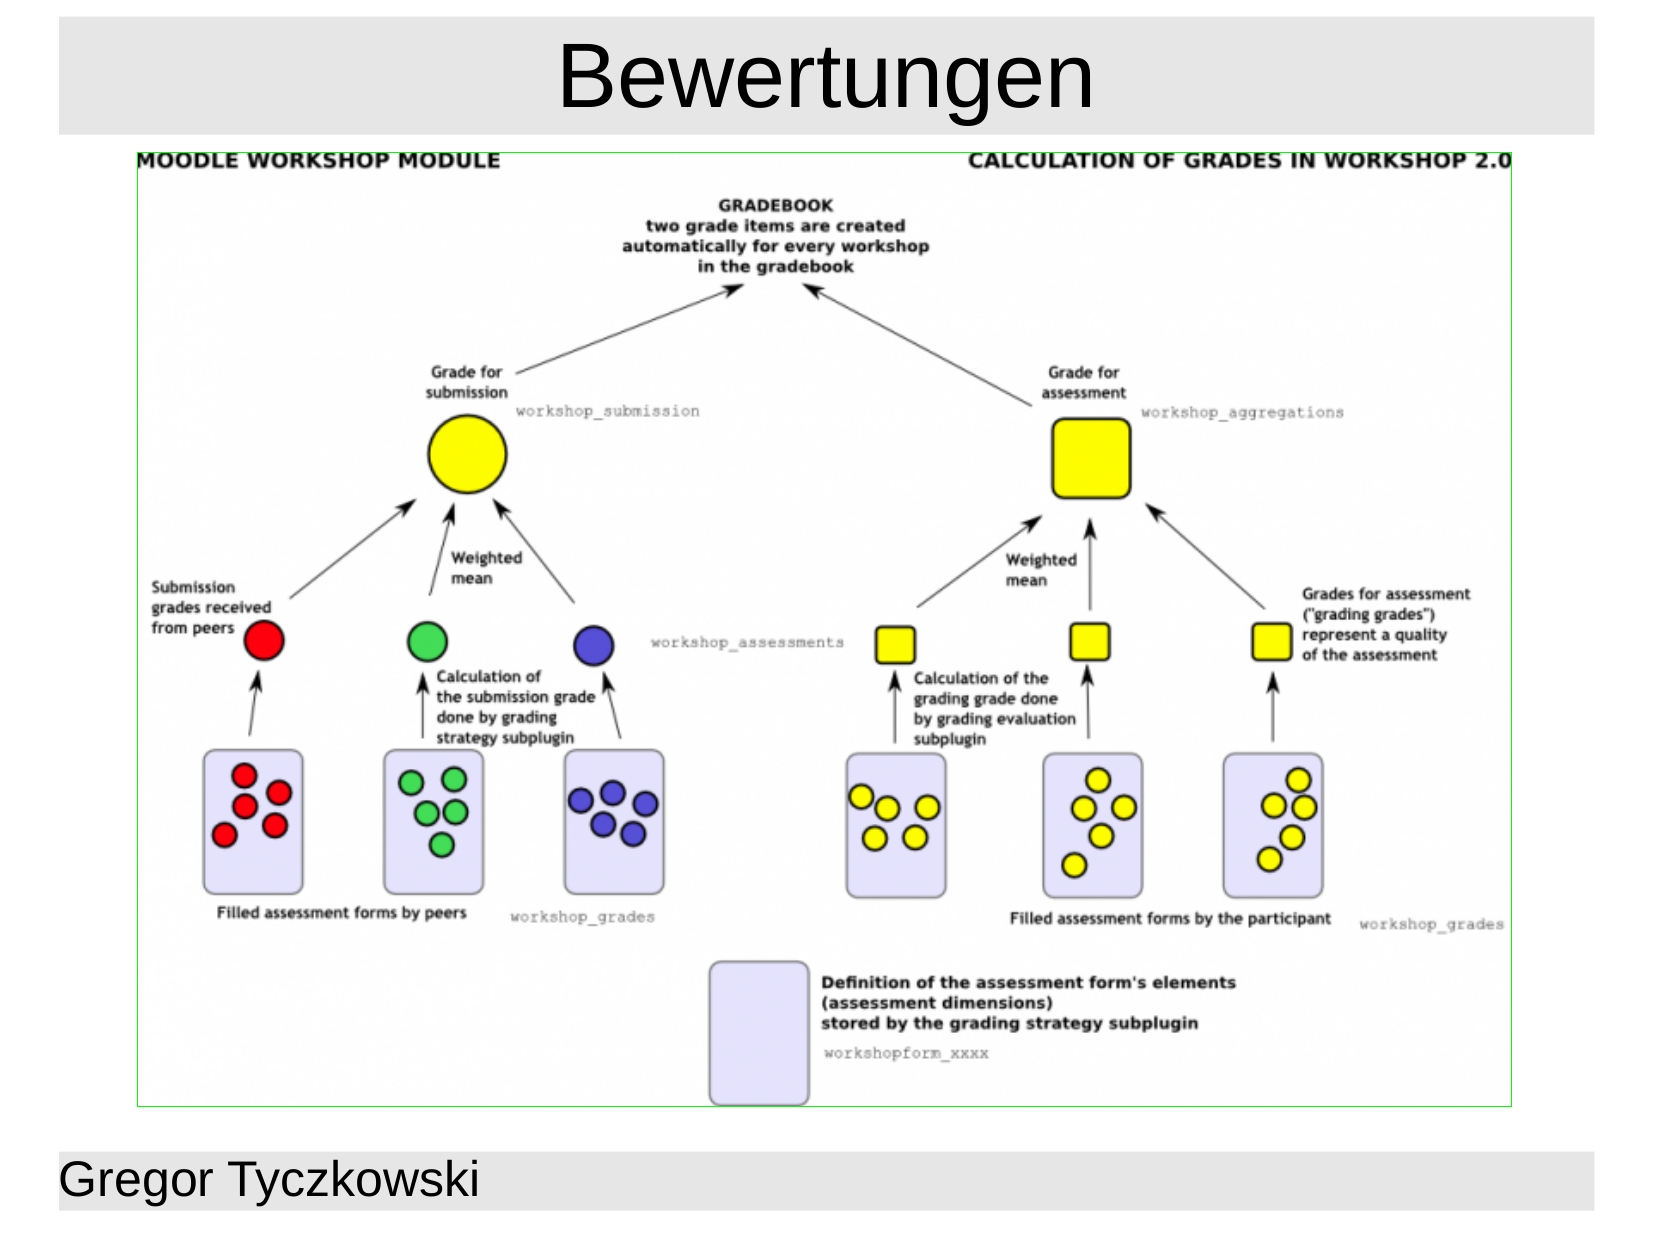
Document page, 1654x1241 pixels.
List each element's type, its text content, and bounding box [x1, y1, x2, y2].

title Bewertungen [59, 16, 1595, 135]
list Gregor Tyczkowski [59, 1151, 1595, 1211]
picture [137, 152, 1512, 1107]
